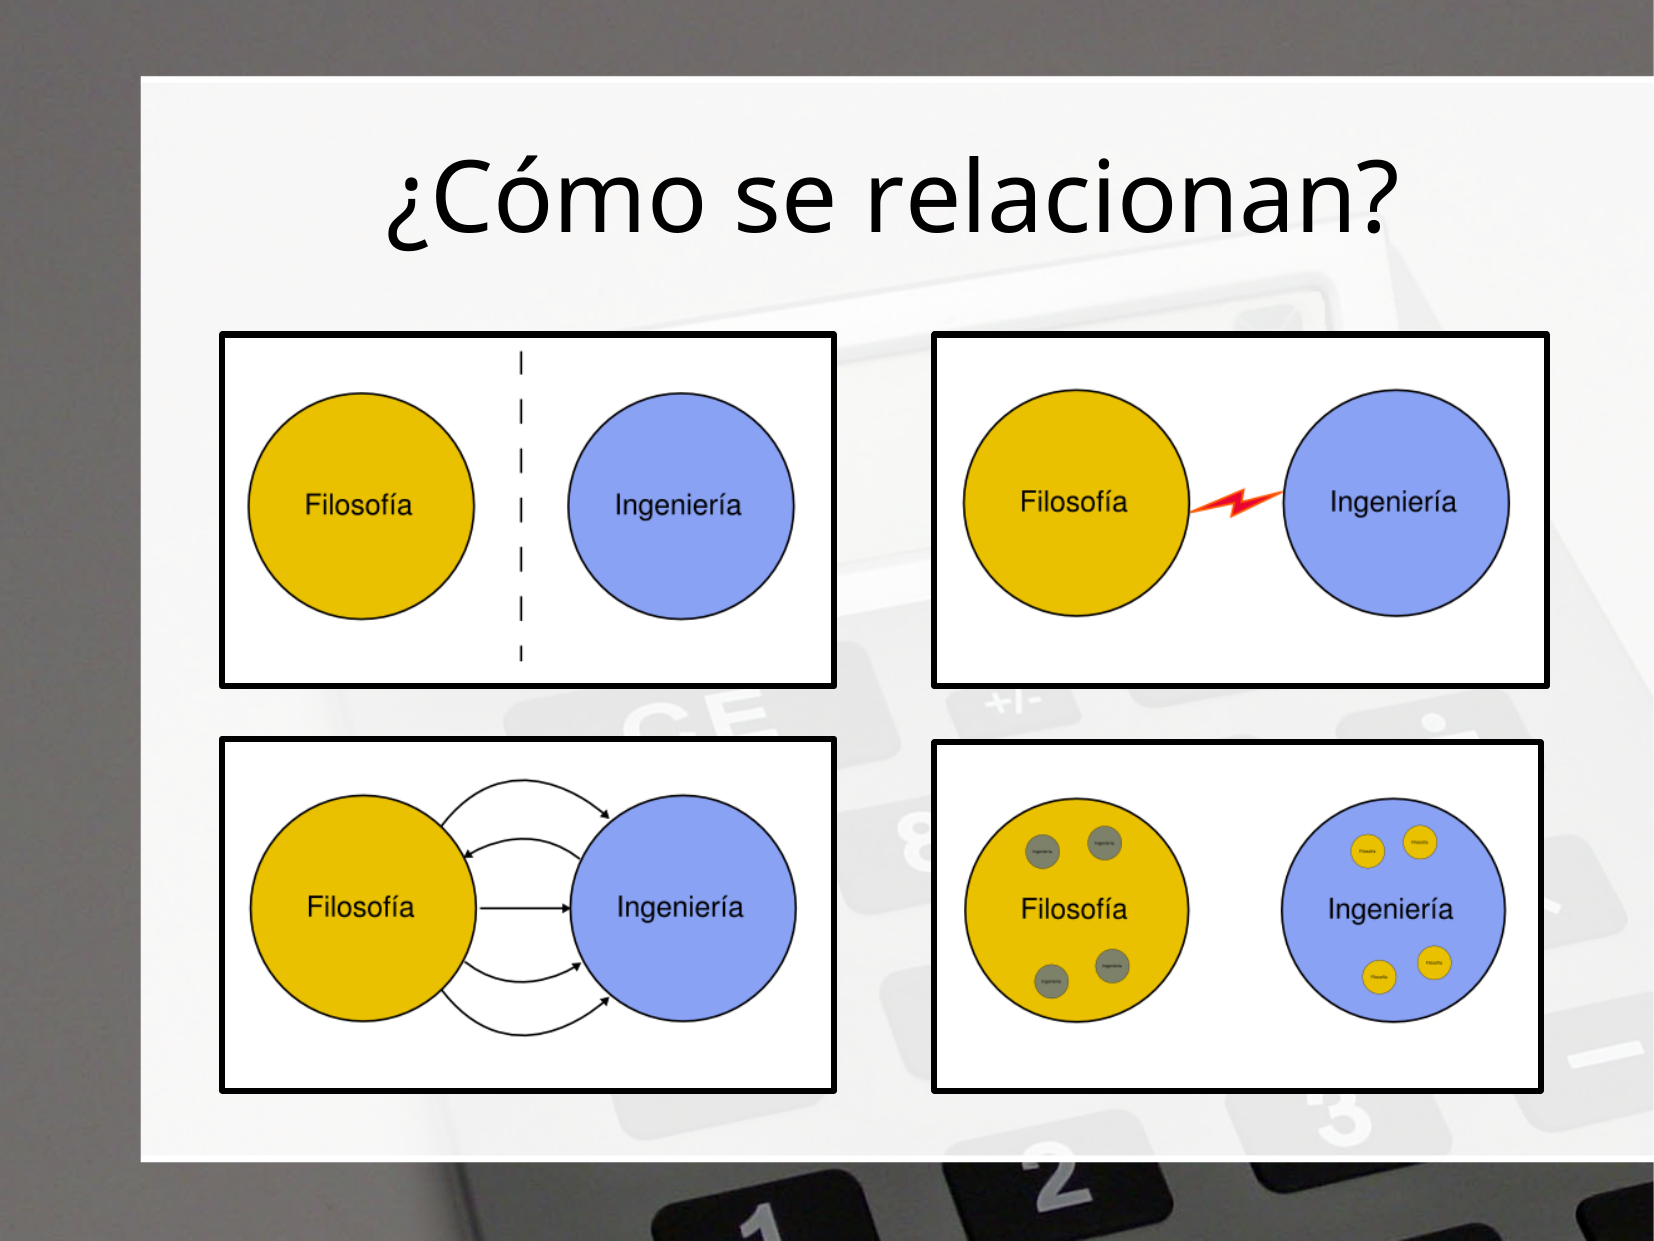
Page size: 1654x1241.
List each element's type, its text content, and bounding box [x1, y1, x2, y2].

title ¿Cómo se relacionan? [150, 89, 1639, 297]
picture [0, 0, 1654, 1241]
